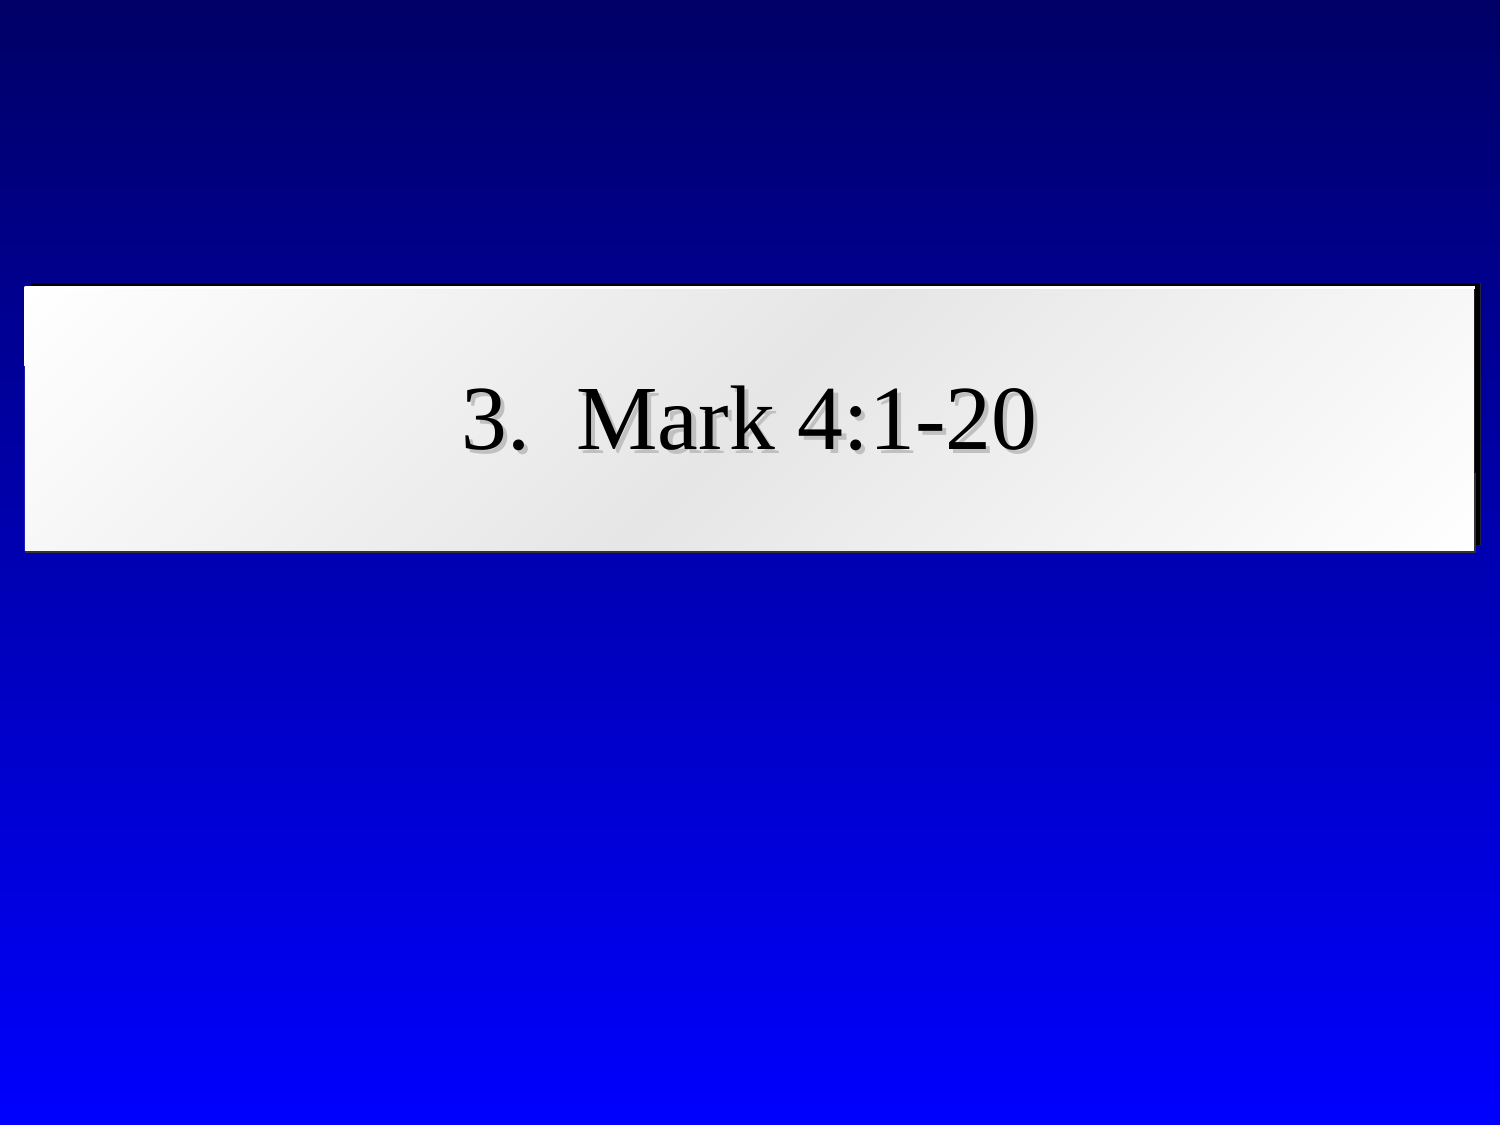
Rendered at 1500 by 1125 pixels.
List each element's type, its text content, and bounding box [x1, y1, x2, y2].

title 3. Mark 4:1-20 [112, 324, 1388, 513]
